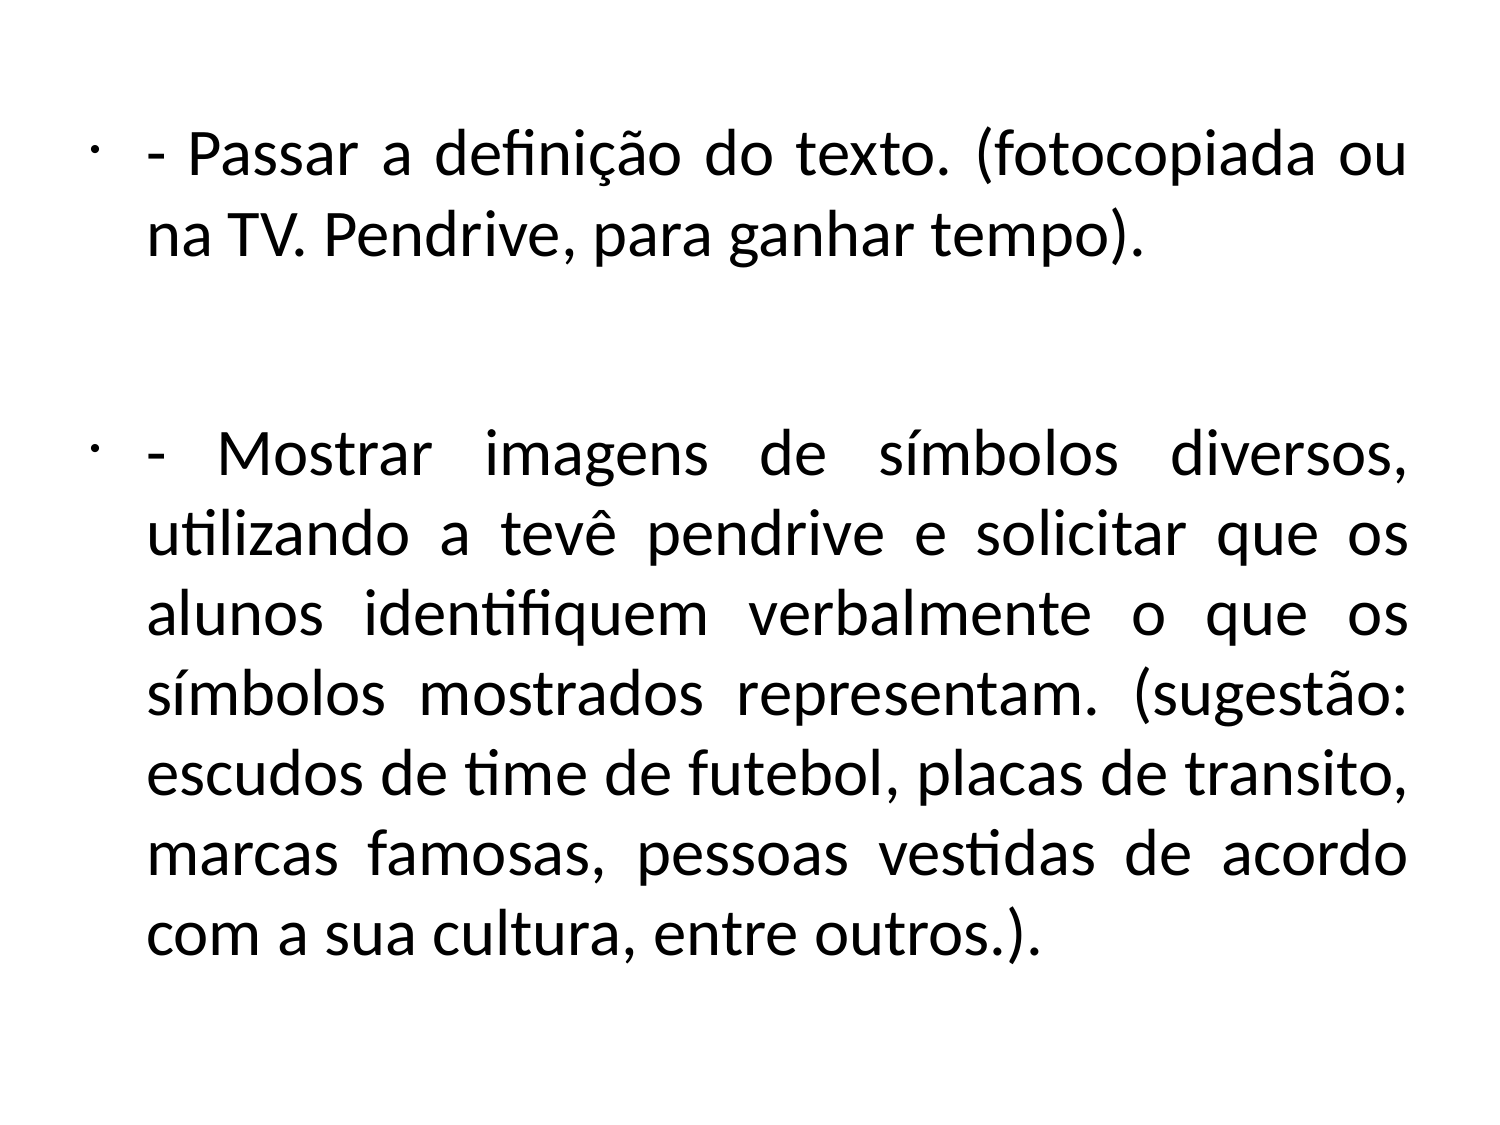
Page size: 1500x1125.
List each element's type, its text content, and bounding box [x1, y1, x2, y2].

list - Passar a definição do texto. (fotocopiada ou na TV. Pendrive, para ganhar tempo). - Mostrar imagens de símbolos diversos, utilizando a tevê pendrive e solicitar que os alunos identifiquem verbalmente o que os símbolos mostrados representam. (sugestão: escudos de time de futebol, placas de transito, marcas famosas, pessoas vestidas de acordo com a sua cultura, entre outros.). [75, 101, 1425, 1005]
